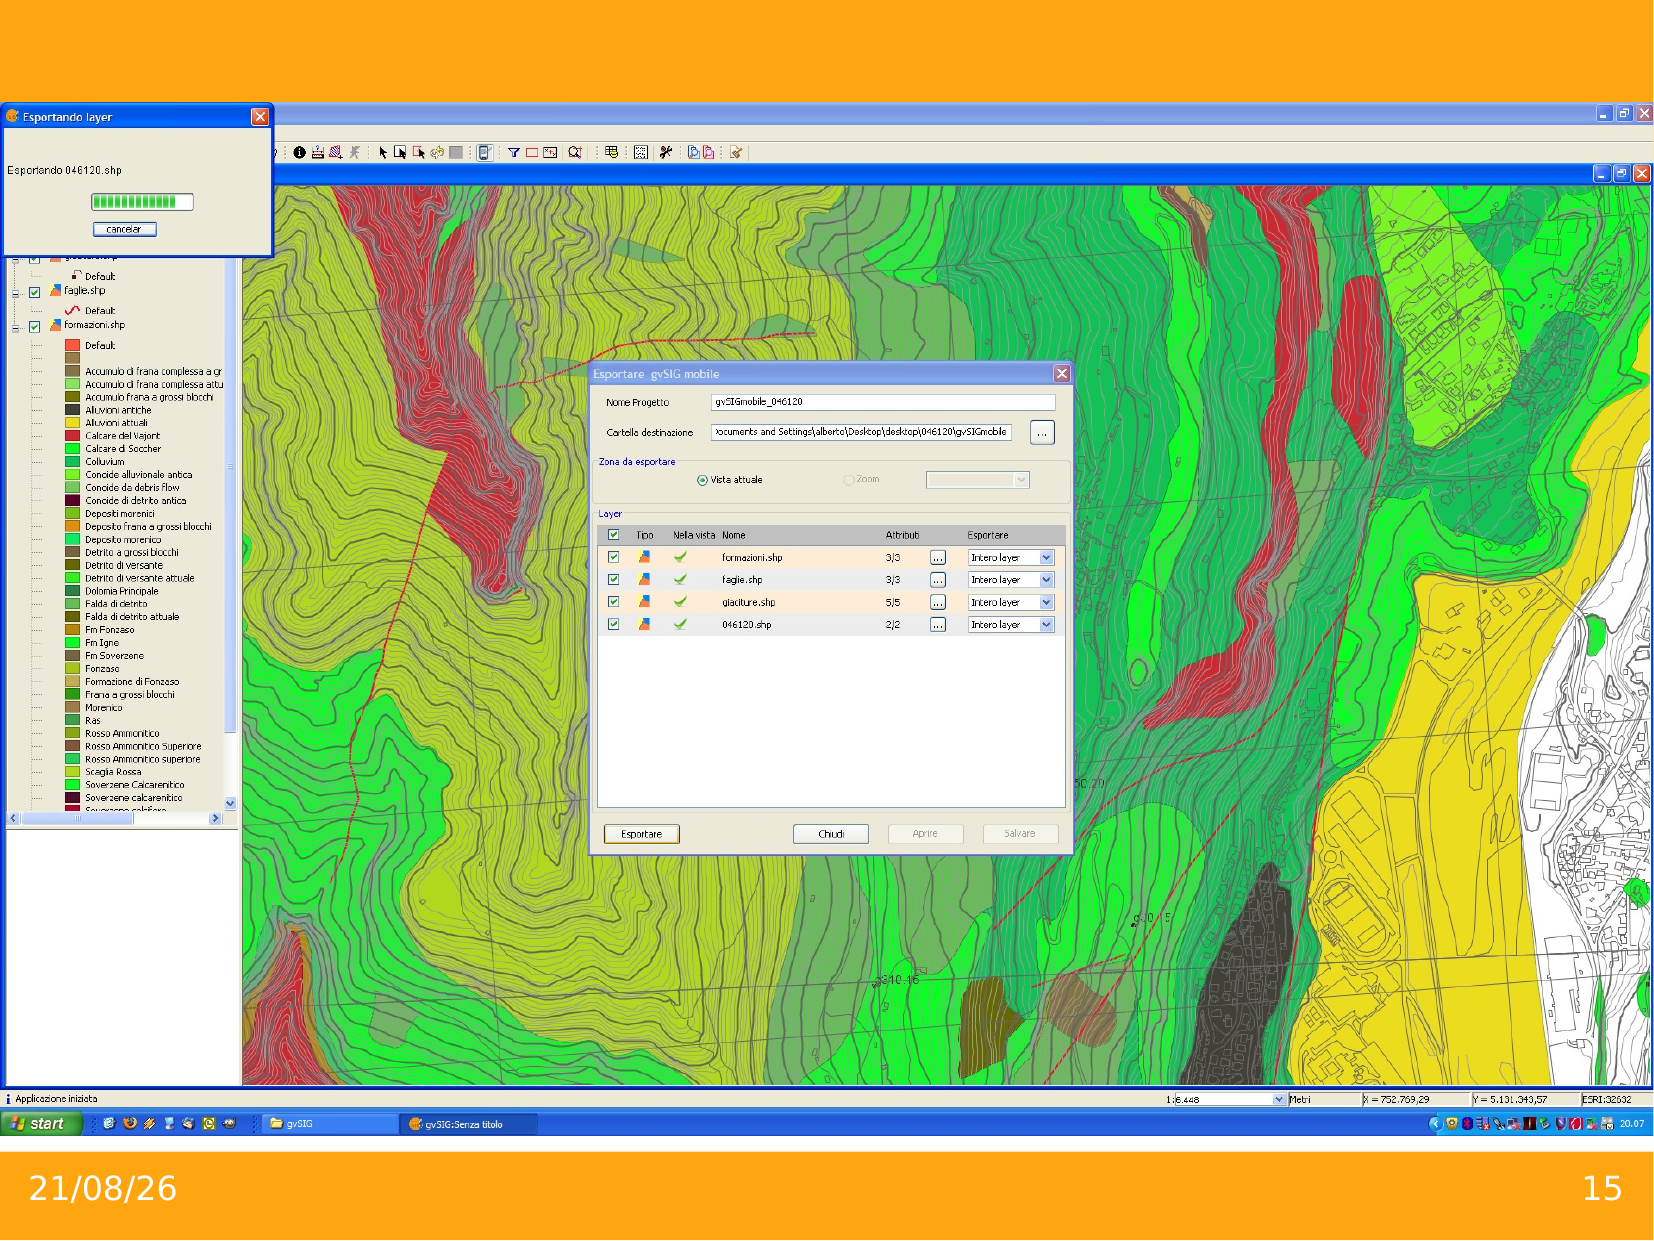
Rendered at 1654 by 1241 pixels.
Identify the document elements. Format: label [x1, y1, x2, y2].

picture [0, 102, 1654, 1136]
